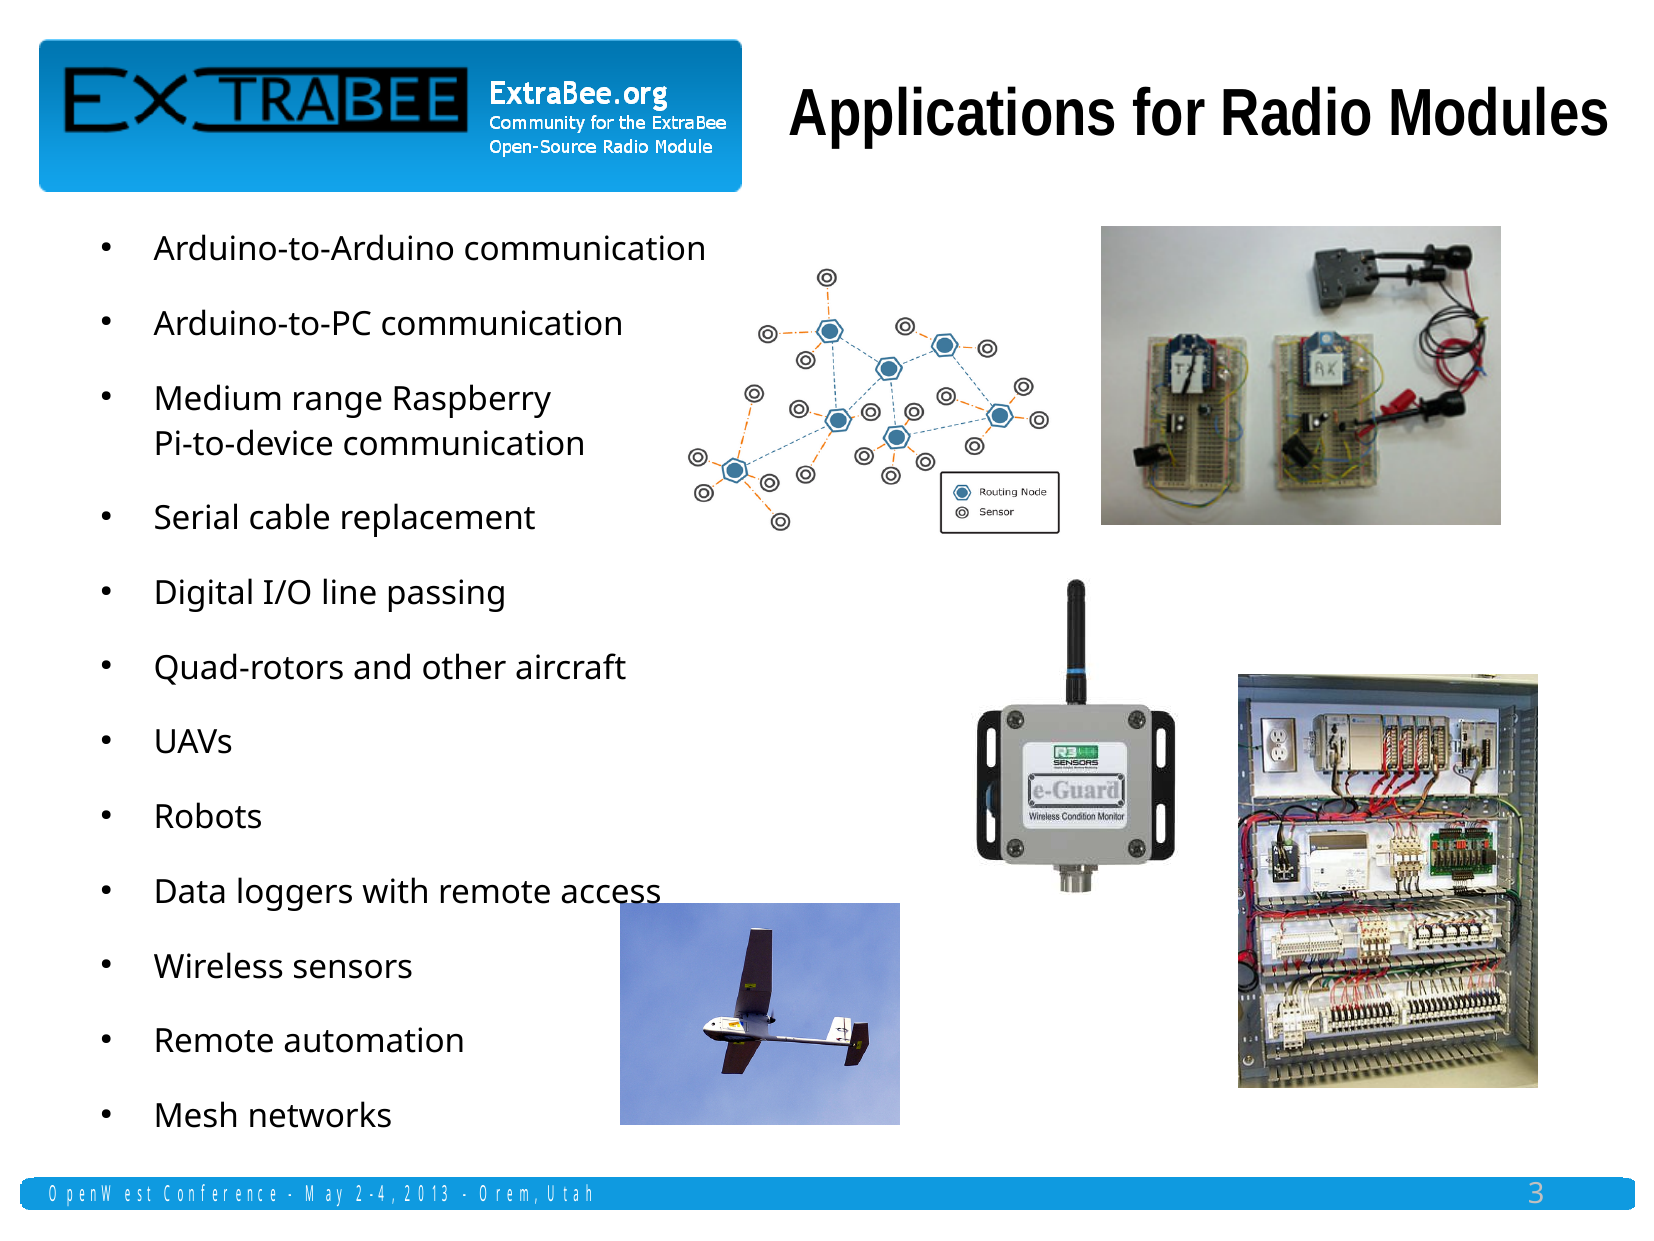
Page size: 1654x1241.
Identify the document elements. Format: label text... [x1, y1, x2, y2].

title Applications for Radio Modules [750, 46, 1651, 185]
list Arduino-to-Arduino communication Arduino-to-PC communication Medium range Raspberry Pi-to-device communication Serial cable replacement Digital I/O line passing Quad-rotors and other aircraft UAVs Robots Data loggers with remote access Wireless sensors Remote automation Mesh networks [82, 225, 809, 1151]
picture [809, 262, 1061, 536]
picture [35, 31, 748, 199]
picture [937, 567, 1201, 901]
picture [10, 1173, 1648, 1215]
picture [1101, 226, 1501, 526]
picture [1237, 674, 1538, 1088]
picture [809, 903, 901, 1126]
